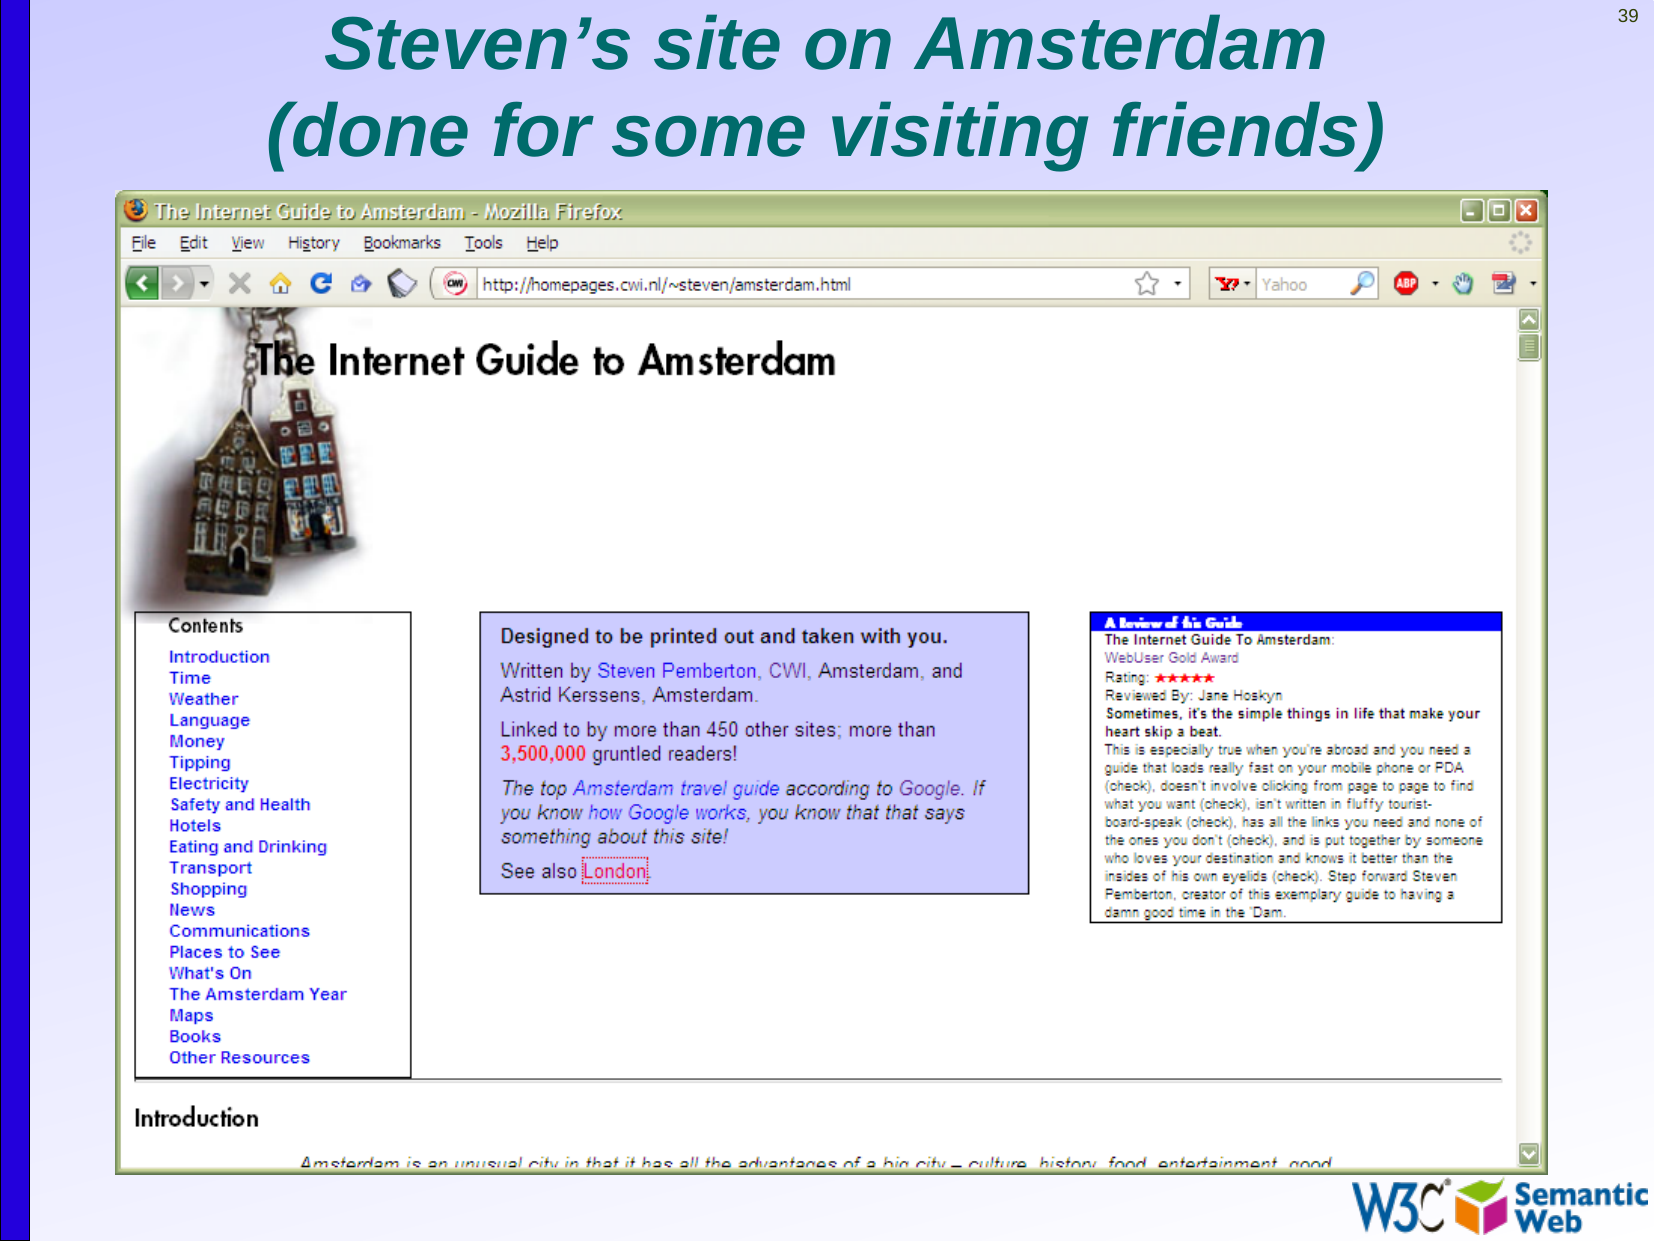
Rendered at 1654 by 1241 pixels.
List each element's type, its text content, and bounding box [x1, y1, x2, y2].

title Steven’s site on Amsterdam (done for some visiting friends) [0, 0, 1654, 172]
picture [115, 190, 1648, 1235]
